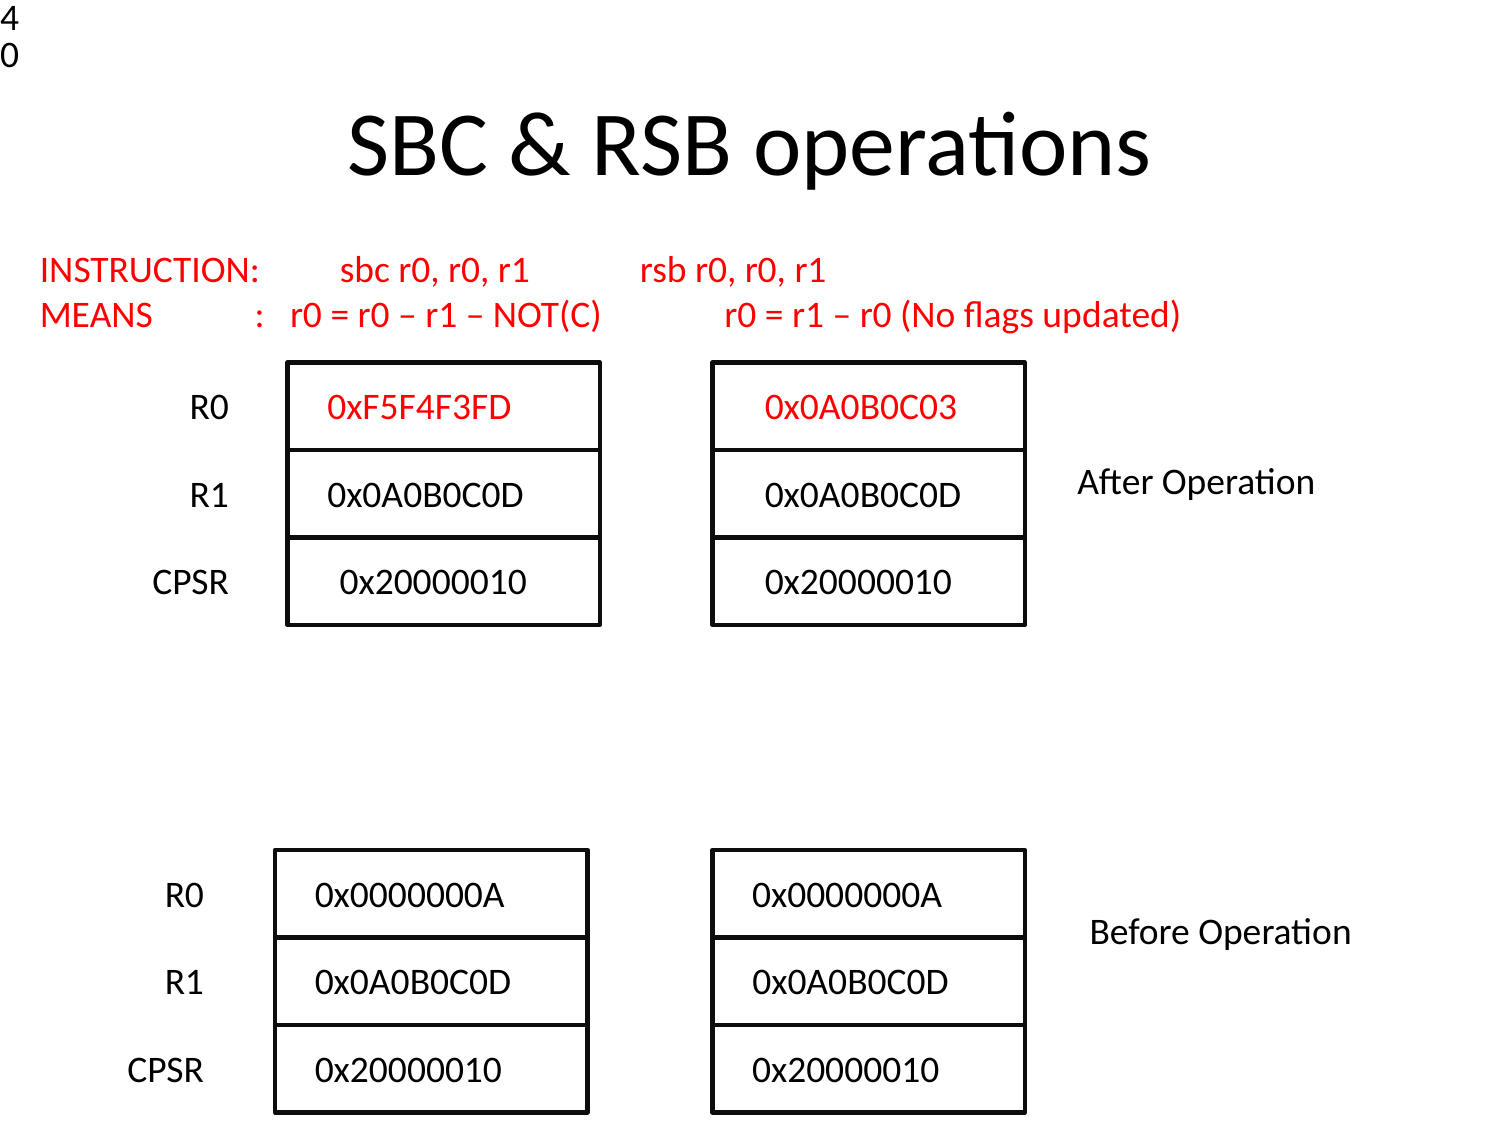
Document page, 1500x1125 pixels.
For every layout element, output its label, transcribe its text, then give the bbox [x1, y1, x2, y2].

text_box 0x20000010 [749, 549, 975, 610]
text_box CPSR [137, 549, 250, 610]
text_box R0 [174, 374, 250, 435]
text_box 0x0000000A [737, 862, 963, 923]
text_box 0x0A0B0C0D [312, 462, 563, 523]
text_box 0x0A0B0C0D [300, 949, 550, 1010]
text_box CPSR [112, 1037, 225, 1098]
text_box 0x20000010 [737, 1037, 963, 1098]
title SBC & RSB operations [75, 45, 1425, 233]
text_box 0x0000000A [299, 862, 525, 923]
text_box 0x0A0B0C0D [750, 462, 1000, 523]
text_box Before Operation [1074, 899, 1463, 960]
text_box 0x0A0B0C03 [750, 374, 1000, 435]
text_box R0 [149, 862, 225, 923]
text_box After Operation [1062, 449, 1450, 510]
text_box 0x0A0B0C0D [737, 949, 988, 1010]
text_box 0x20000010 [299, 1037, 525, 1098]
text_box 0x20000010 [324, 549, 550, 610]
text_box INSTRUCTION: sbc r0, r0, r1 rsb r0, r0, r1 MEANS : r0 = r0 – r1 – NOT(C) r0 = r1 – r0 (No flags updated) [24, 237, 1425, 343]
text_box R1 [149, 949, 225, 1010]
text_box R1 [174, 462, 250, 523]
text_box 0xF5F4F3FD [312, 374, 563, 435]
